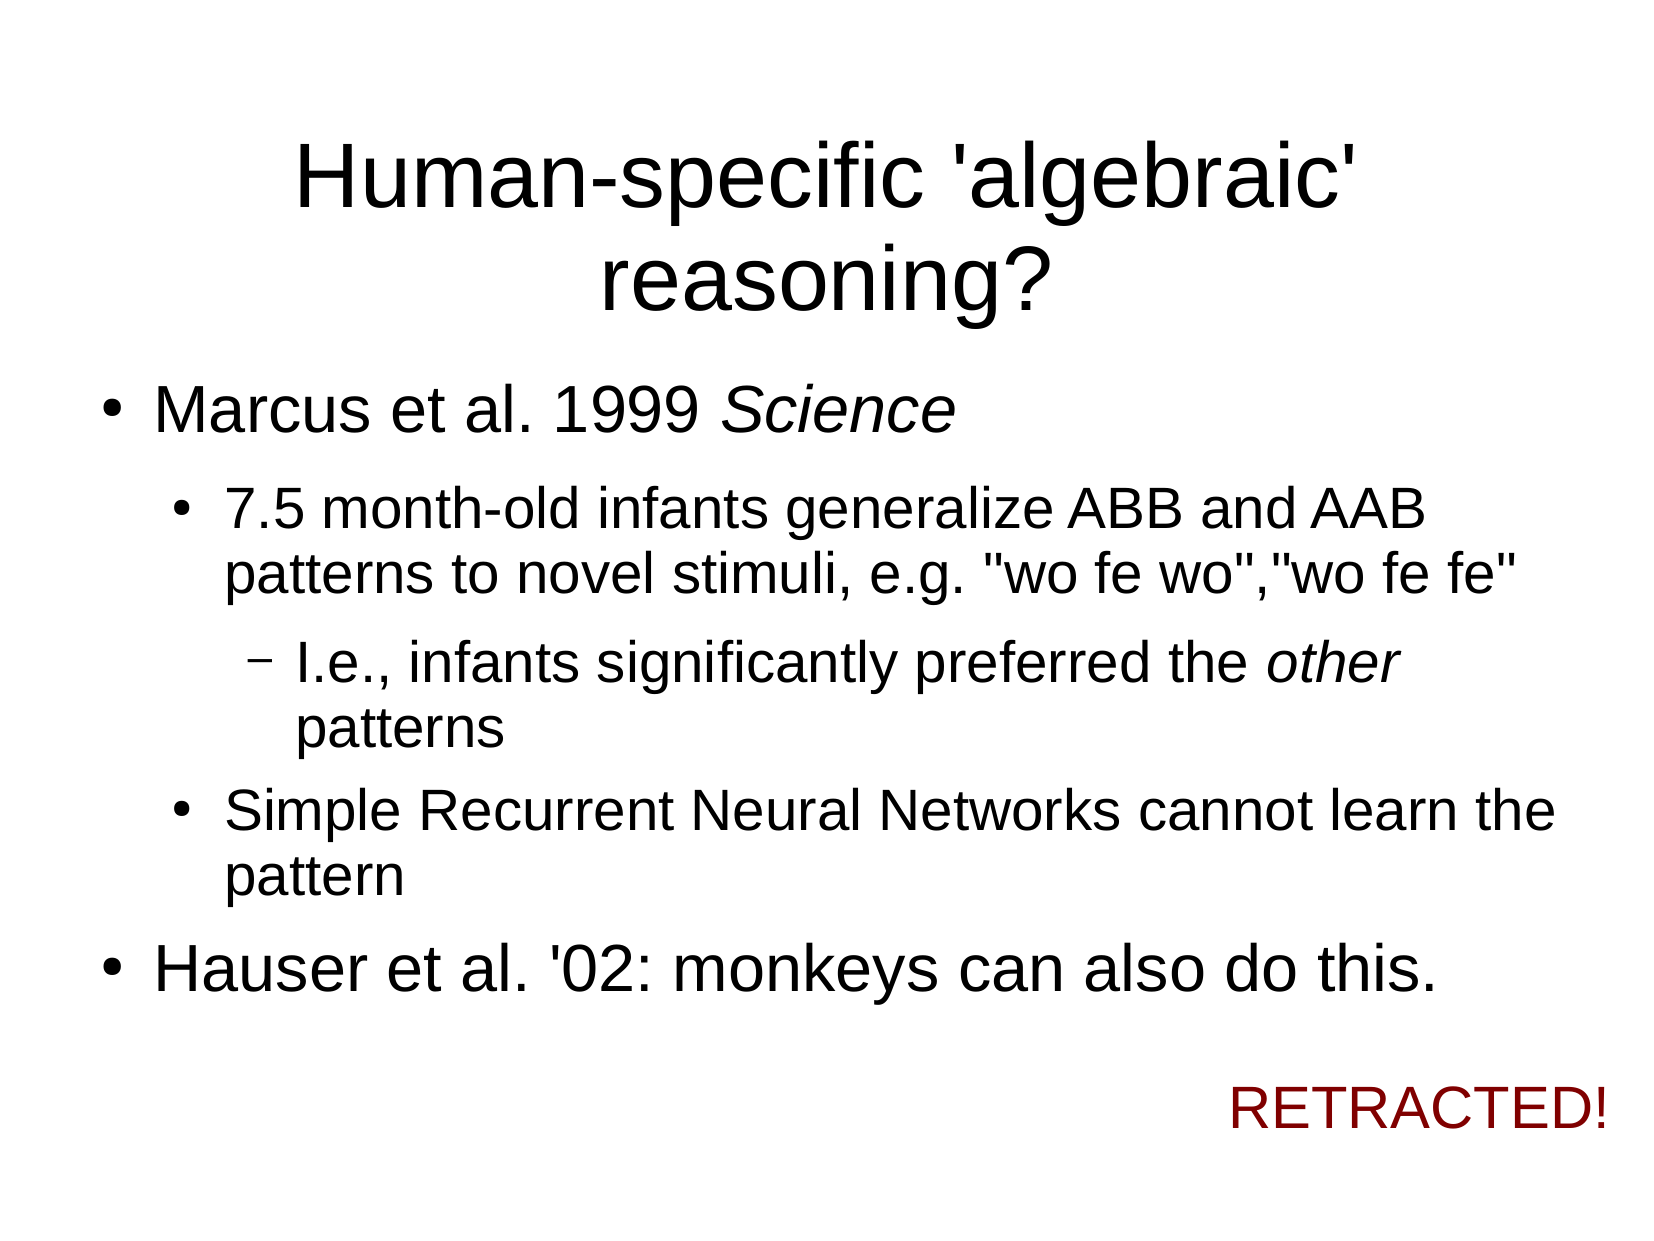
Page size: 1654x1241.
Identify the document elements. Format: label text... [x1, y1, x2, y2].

title Human-specific 'algebraic' reasoning? [82, 124, 1571, 330]
list Marcus et al. 1999 Science 7.5 month-old infants generalize ABB and AAB patterns to novel stimuli, e.g. "wo fe wo","wo fe fe" I.e., infants significantly preferred the other patterns Simple Recurrent Neural Networks cannot learn the pattern Hauser et al. '02: monkeys can also do this. [82, 371, 1571, 1175]
text_box RETRACTED! [1157, 1074, 1635, 1147]
